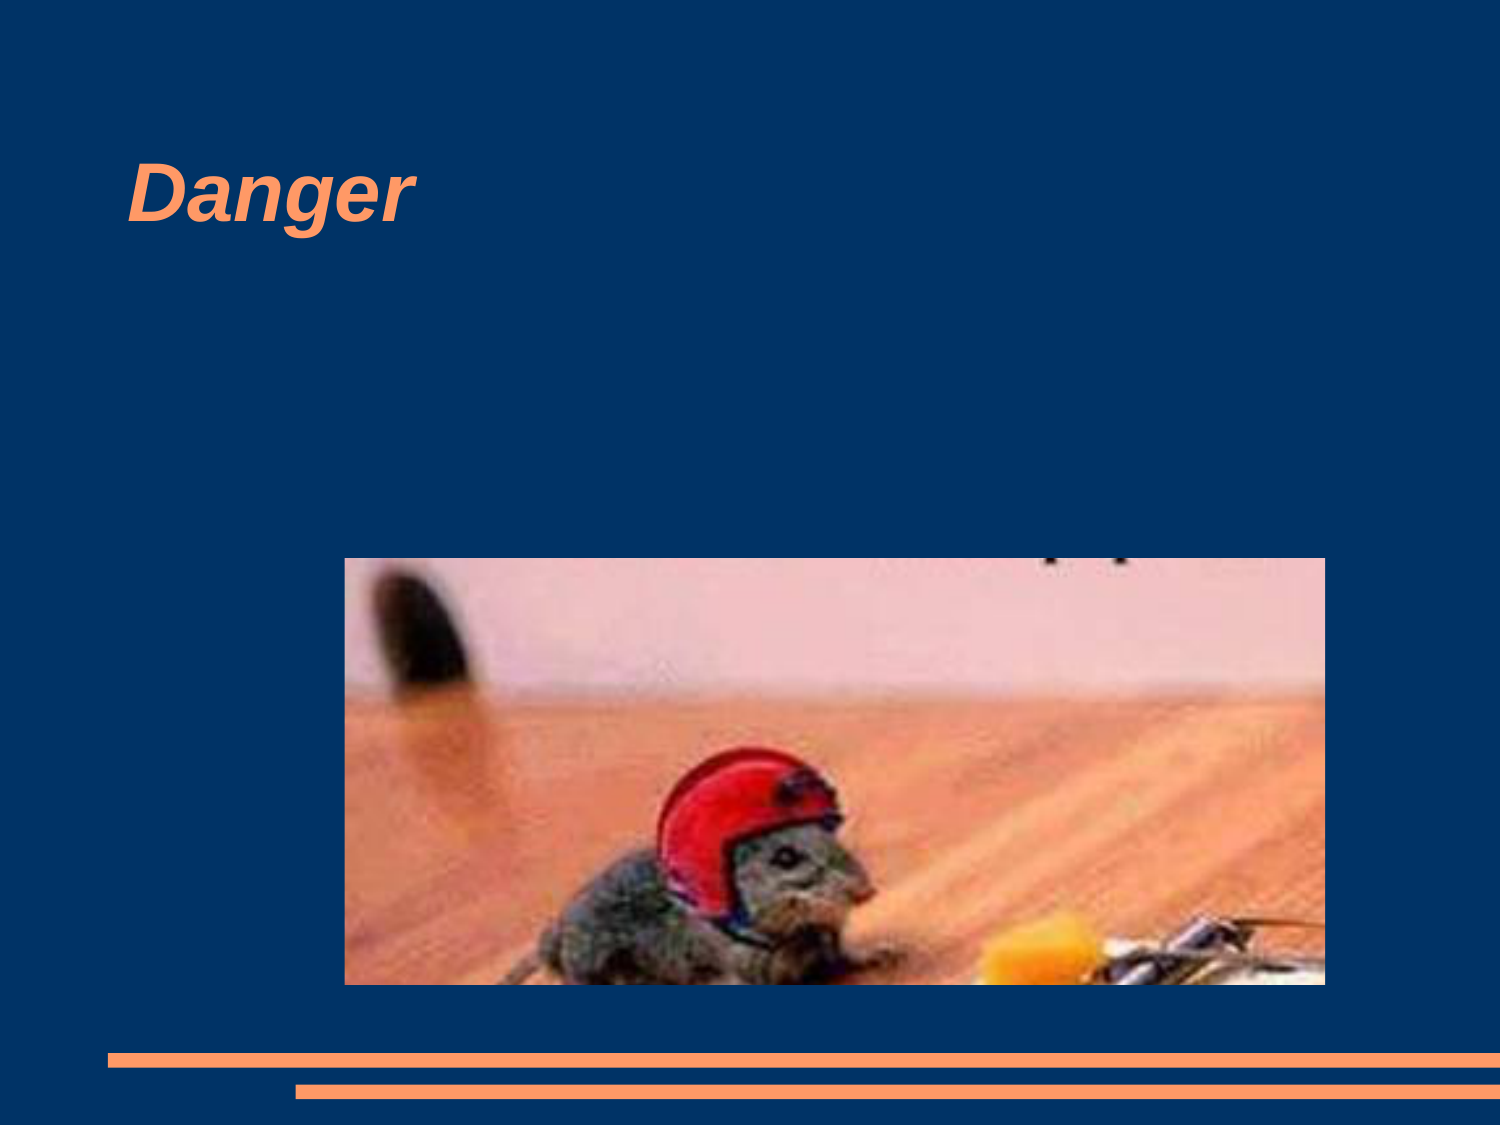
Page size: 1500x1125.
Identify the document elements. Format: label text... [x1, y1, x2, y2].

chart [137, 351, 1326, 985]
title Danger [112, 99, 1388, 288]
